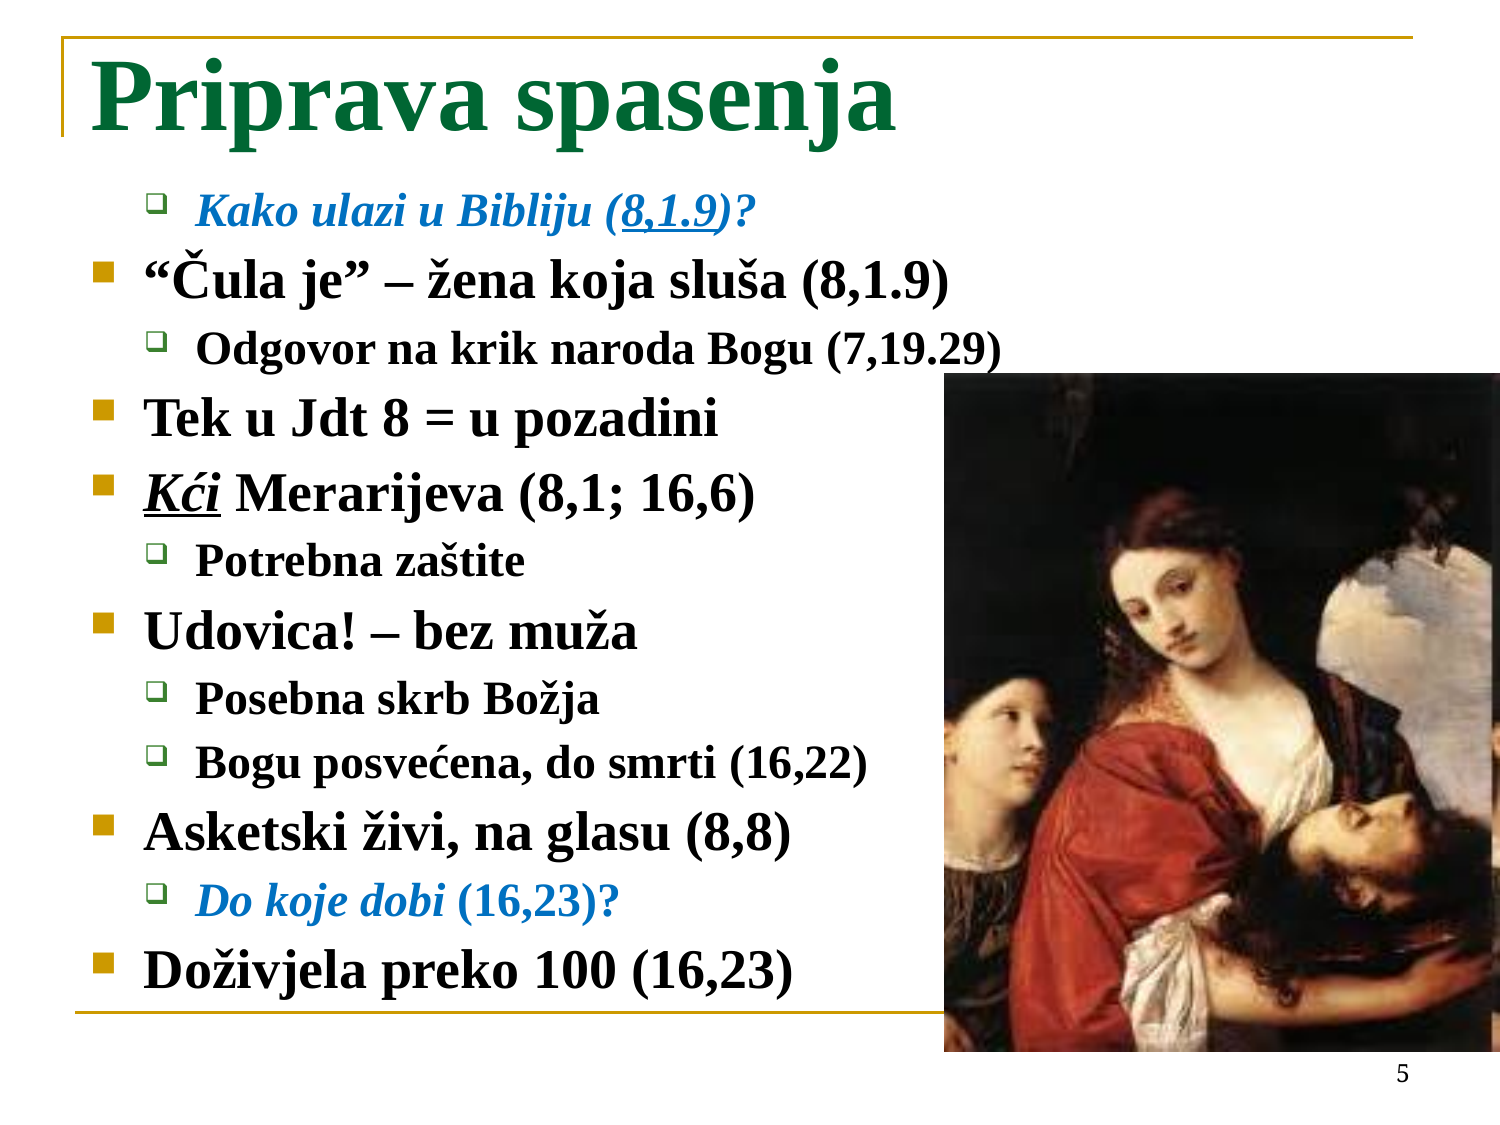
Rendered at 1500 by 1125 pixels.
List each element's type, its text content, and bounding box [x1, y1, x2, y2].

list Kako ulazi u Bibliju (8,1.9)? “Čula je” – žena koja sluša (8,1.9) Odgovor na krik naroda Bogu (7,19.29) Tek u Jdt 8 = u pozadini Kći Merarijeva (8,1; 16,6) Potrebna zaštite Udovica! – bez muža Posebna skrb Božja Bogu posvećena, do smrti (16,22) Asketski živi, na glasu (8,8) Do koje dobi (16,23)? Doživjela preko 100 (16,23) [75, 177, 1426, 1012]
text_box <number> [1074, 1052, 1426, 1100]
picture [944, 373, 1500, 1052]
title Priprava spasenja [75, 19, 1426, 177]
